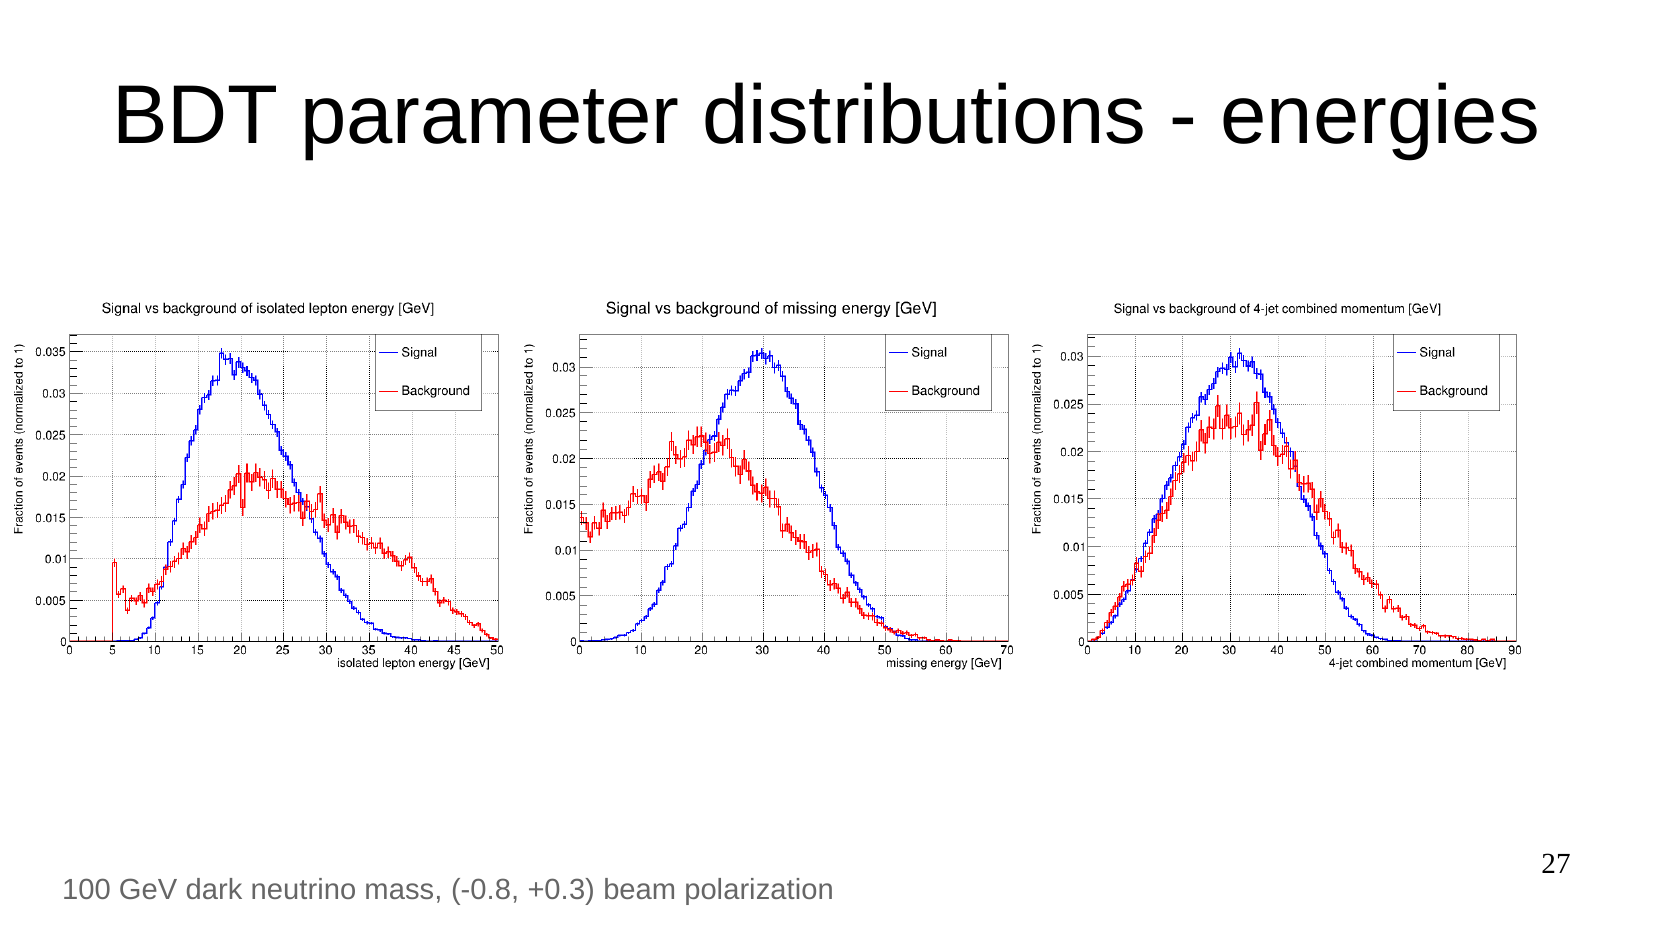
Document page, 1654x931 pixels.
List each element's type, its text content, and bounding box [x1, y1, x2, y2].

text_box 100 GeV dark neutrino mass, (-0.8, +0.3) beam polarization [47, 865, 880, 928]
picture [0, 295, 1553, 680]
title BDT parameter distributions - energies [82, 37, 1571, 193]
